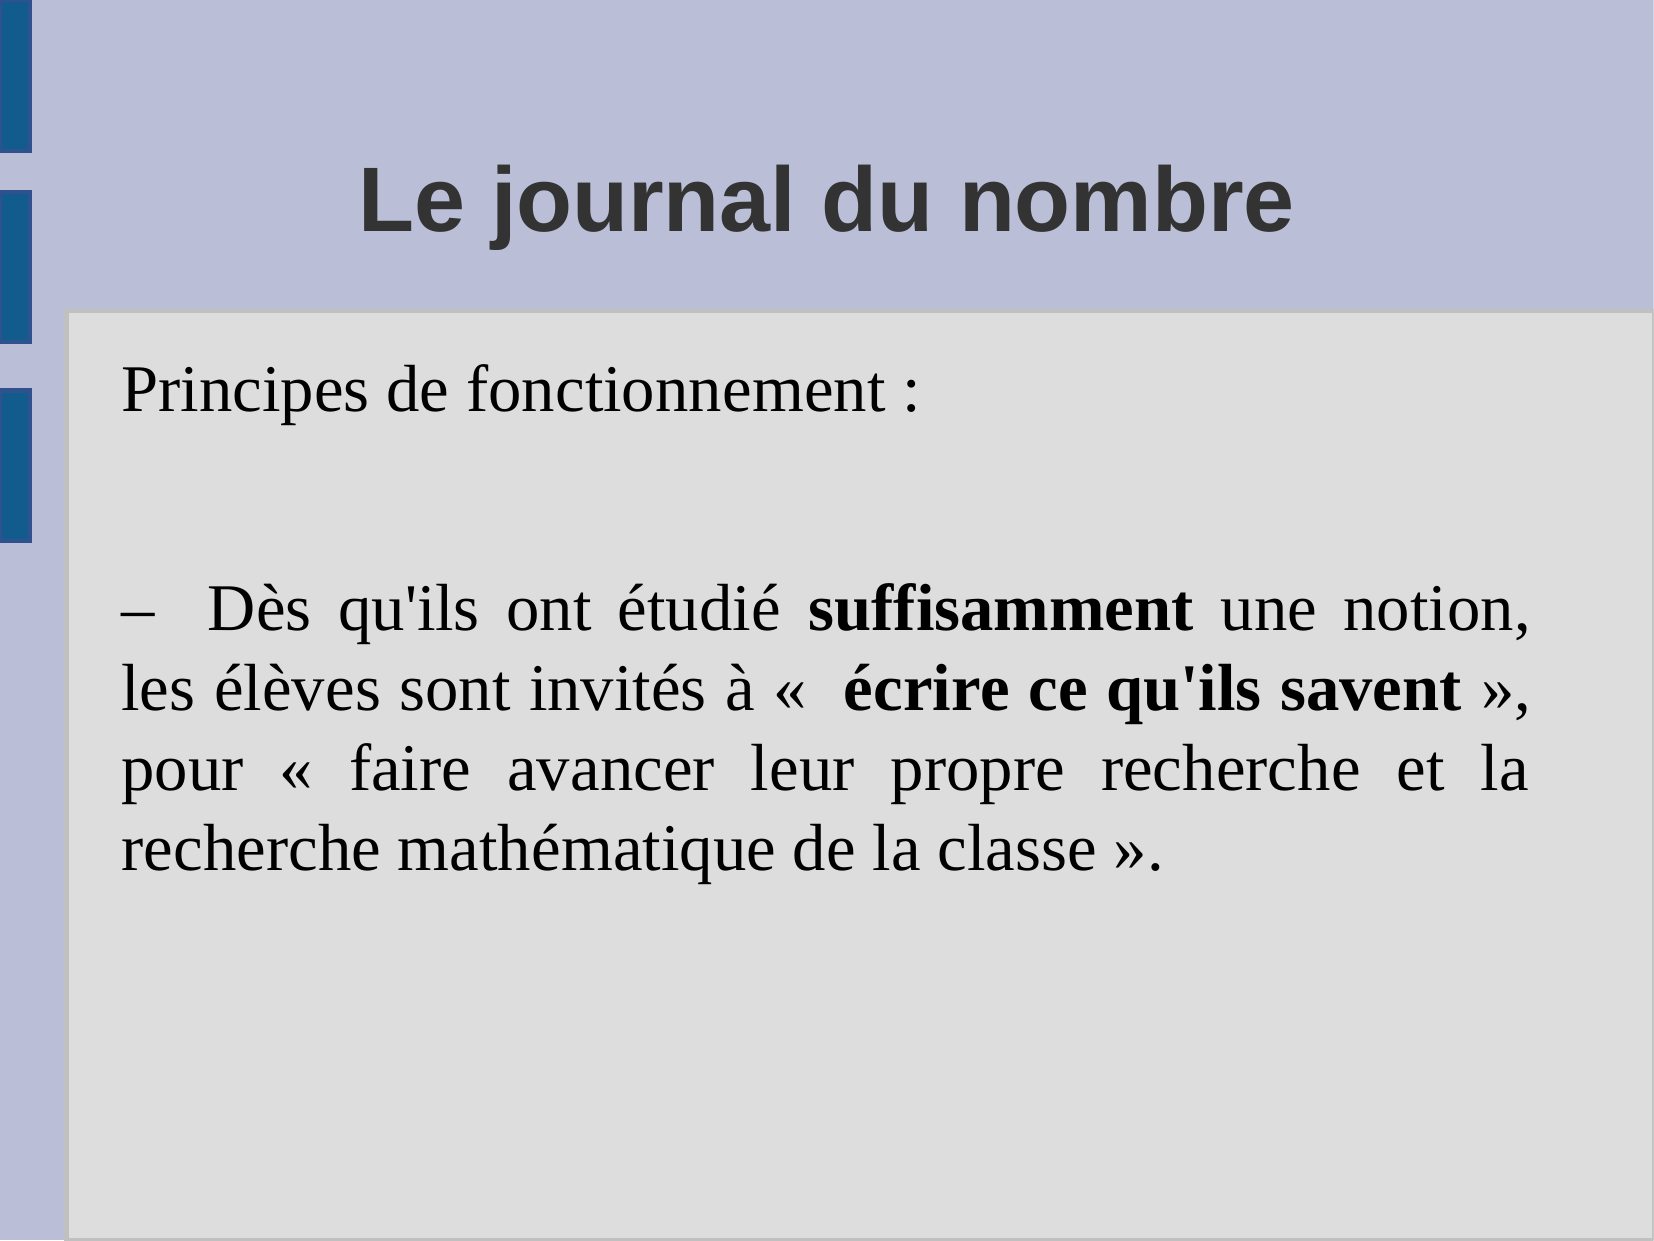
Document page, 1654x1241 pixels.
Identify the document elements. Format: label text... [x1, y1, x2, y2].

title Le journal du nombre [121, 91, 1534, 299]
list Principes de fonctionnement : – Dès qu'ils ont étudié suffisamment une notion, les élèves sont invités à « écrire ce qu'ils savent », pour « faire avancer leur propre recherche et la recherche mathématique de la classe ». [121, 344, 1534, 1127]
